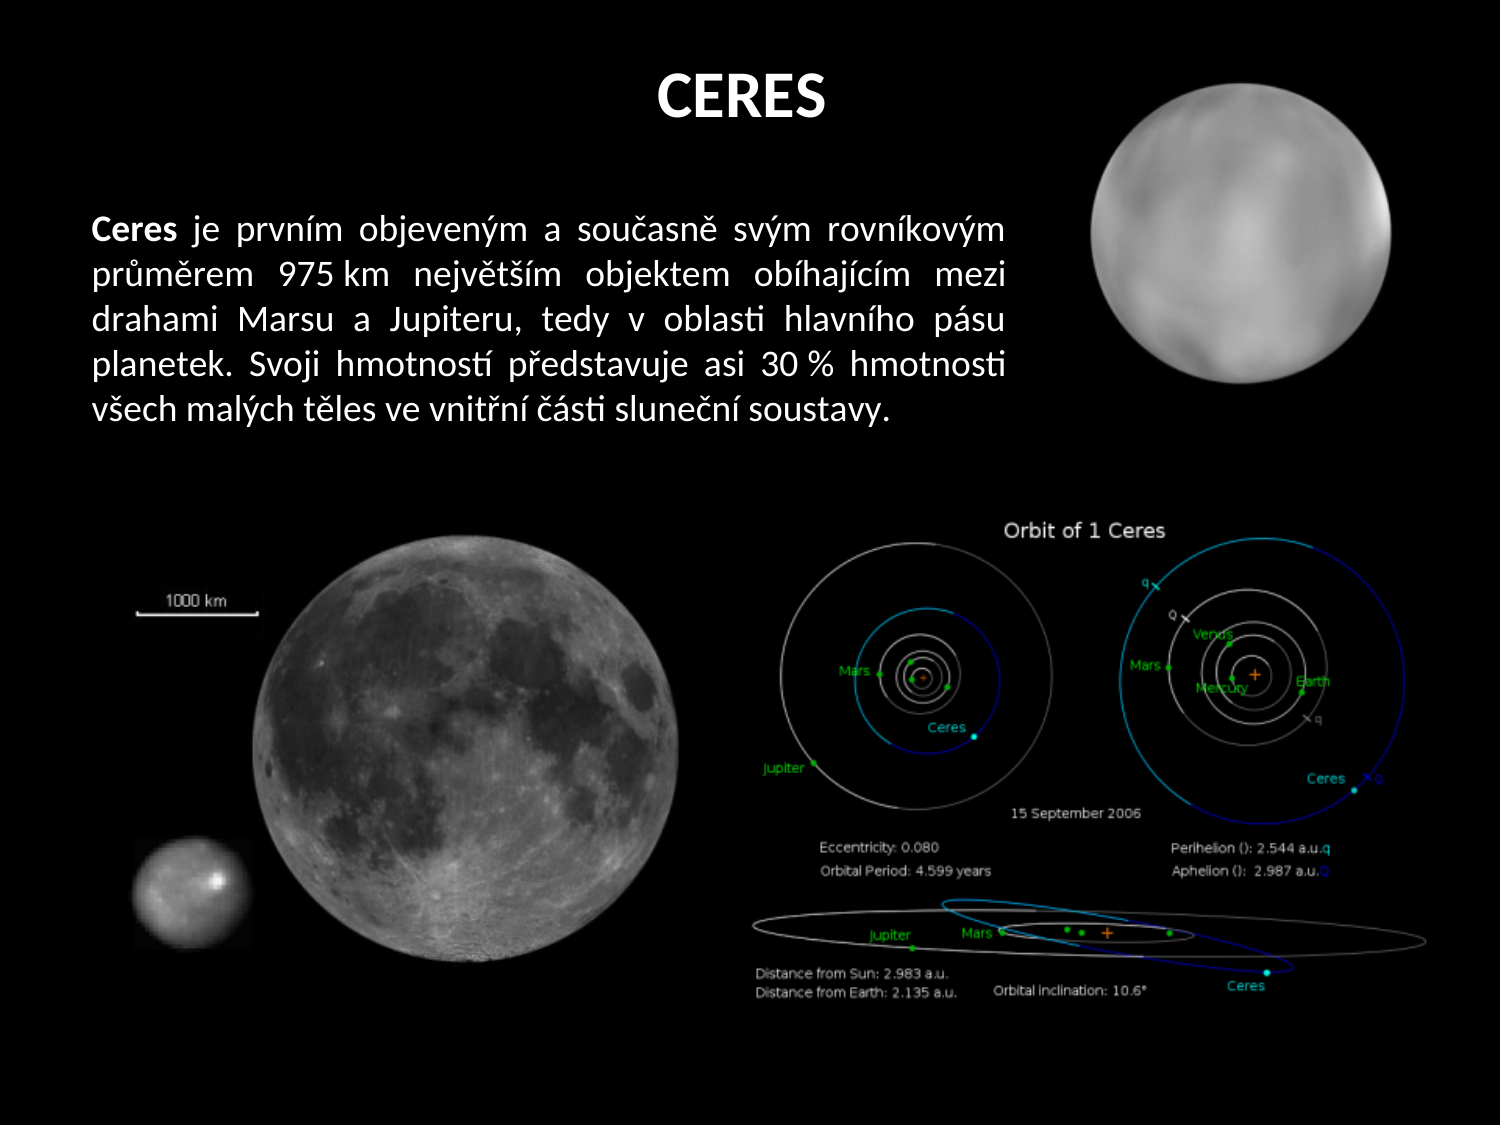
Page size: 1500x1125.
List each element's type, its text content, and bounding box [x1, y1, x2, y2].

text_box Ceres je prvním objeveným a současně svým rovníkovým průměrem 975 km největším objektem obíhajícím mezi drahami Marsu a Jupiteru, tedy v oblasti hlavního pásu planetek. Svoji hmotností představuje asi 30 % hmotnosti všech malých těles ve vnitřní části sluneční soustavy. [76, 196, 1022, 437]
text_box CERES [642, 42, 842, 139]
picture [1009, 54, 1477, 405]
picture [738, 491, 1436, 1022]
picture [112, 527, 696, 977]
